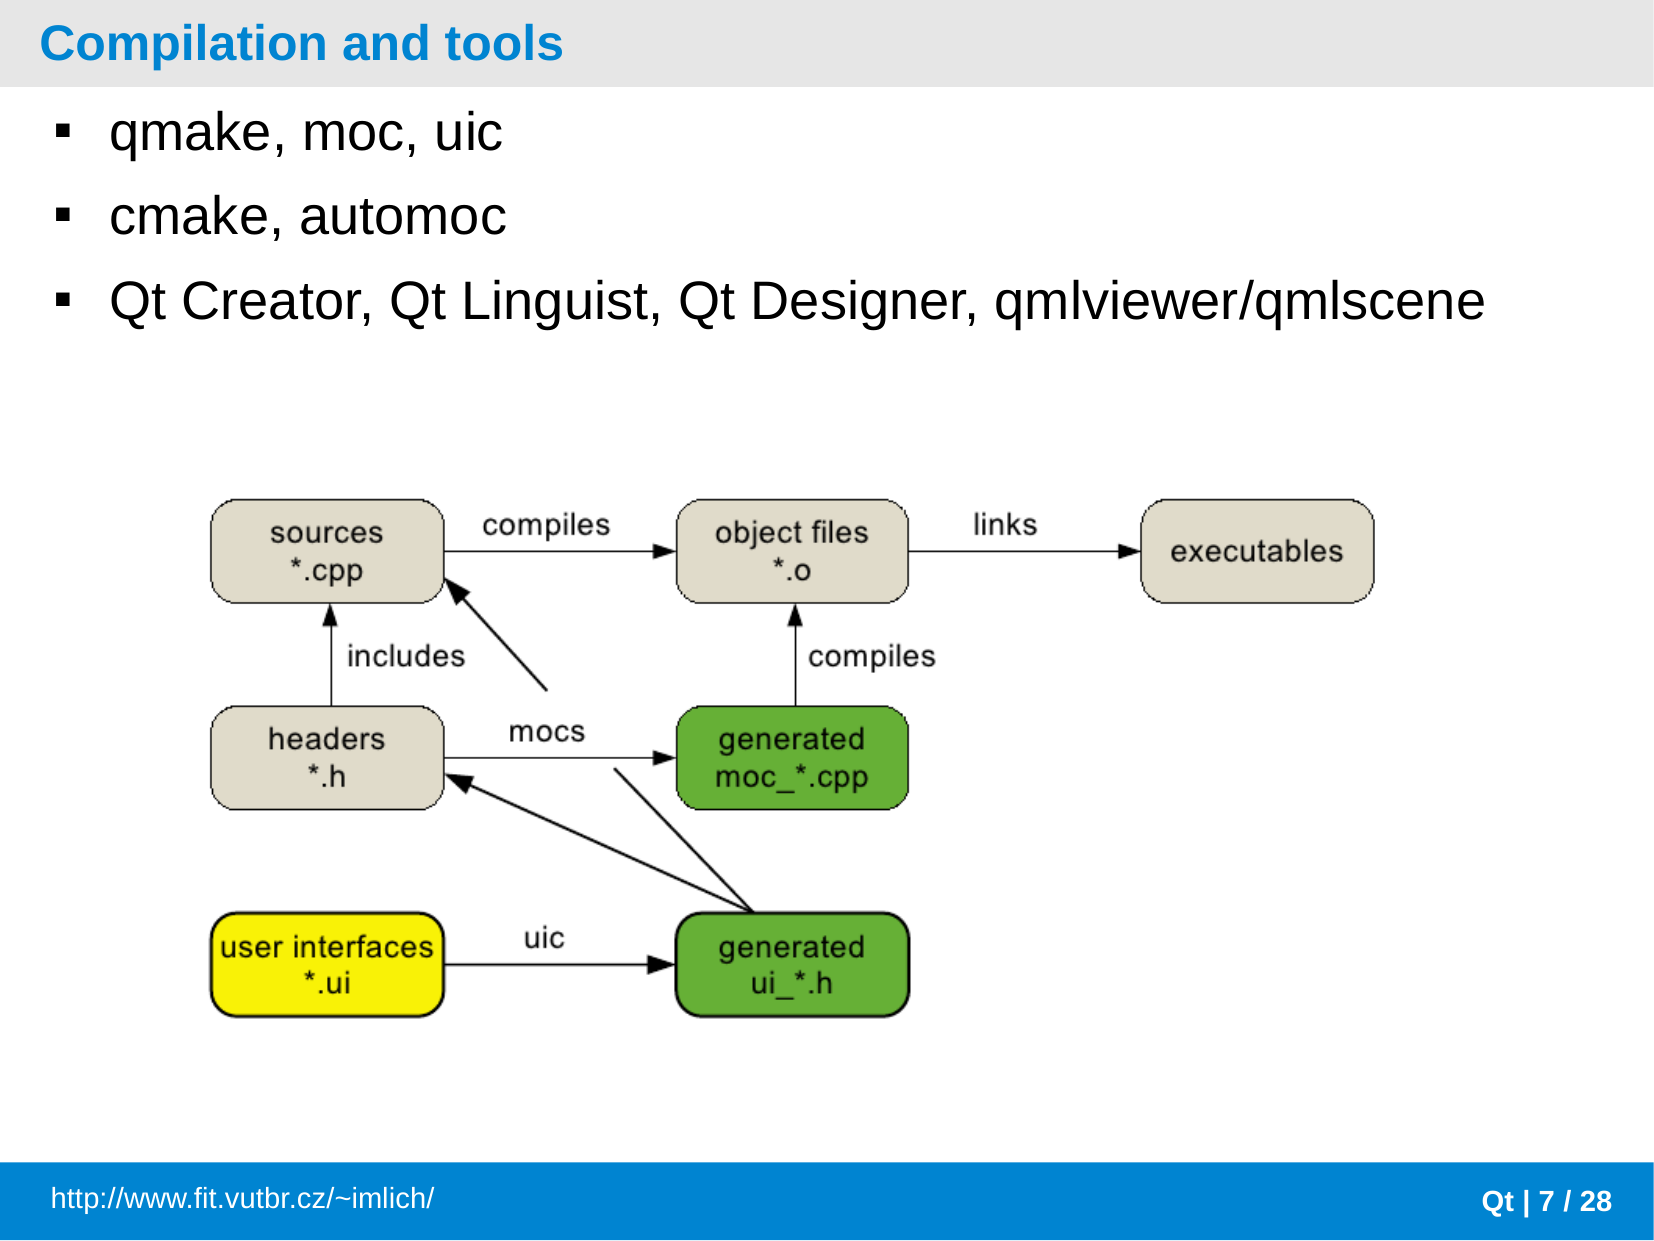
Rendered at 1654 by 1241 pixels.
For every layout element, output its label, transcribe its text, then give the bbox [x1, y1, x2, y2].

title Compilation and tools [39, 5, 1615, 81]
picture [187, 482, 1400, 1051]
list qmake, moc, uic cmake, automoc Qt Creator, Qt Linguist, Qt Designer, qmlviewer/qmlscene [38, 101, 1616, 1126]
